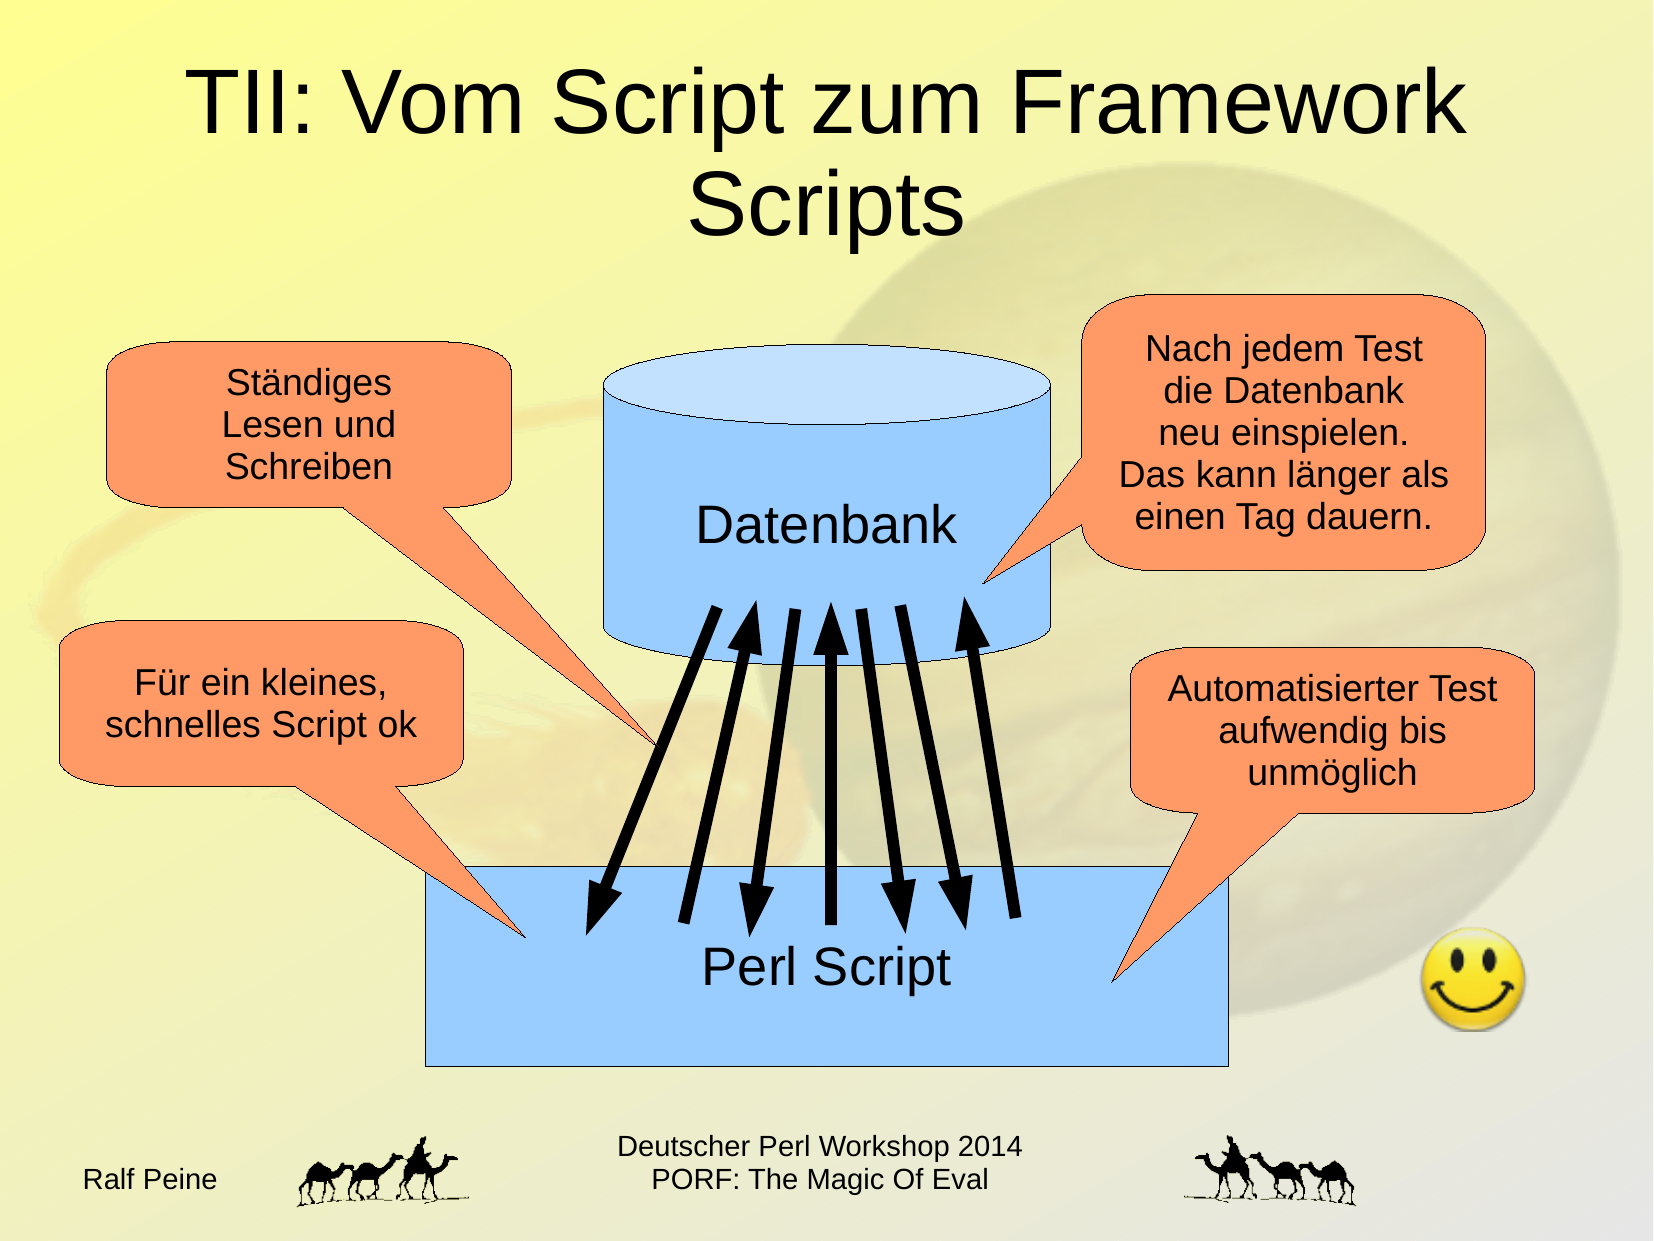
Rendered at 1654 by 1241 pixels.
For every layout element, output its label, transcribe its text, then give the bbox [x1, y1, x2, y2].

picture [875, 664, 946, 866]
title TII: Vom Script zum Framework Scripts [82, 49, 1571, 257]
text_box Perl Script [425, 866, 1229, 1067]
title Teil V: The Magic Of Eval CC(): Finale $cell_action [603, 344, 1051, 425]
picture [291, 1134, 469, 1214]
picture [3, 138, 1654, 1054]
text_box Datenbank [603, 387, 1051, 666]
text_box Ständiges Lesen und Schreiben [106, 341, 661, 750]
text_box Nach jedem Test die Datenbank neu einspielen. Das kann länger als einen Tag dauern. [982, 294, 1486, 584]
picture [703, 664, 781, 866]
picture [919, 657, 1001, 866]
text_box Automatisierter Test aufwendig bis unmöglich [1111, 647, 1535, 983]
picture [1184, 1133, 1362, 1213]
picture [766, 666, 825, 866]
picture [837, 666, 890, 866]
picture [621, 659, 735, 866]
text_box Für ein kleines, schnelles Script ok [59, 620, 526, 938]
